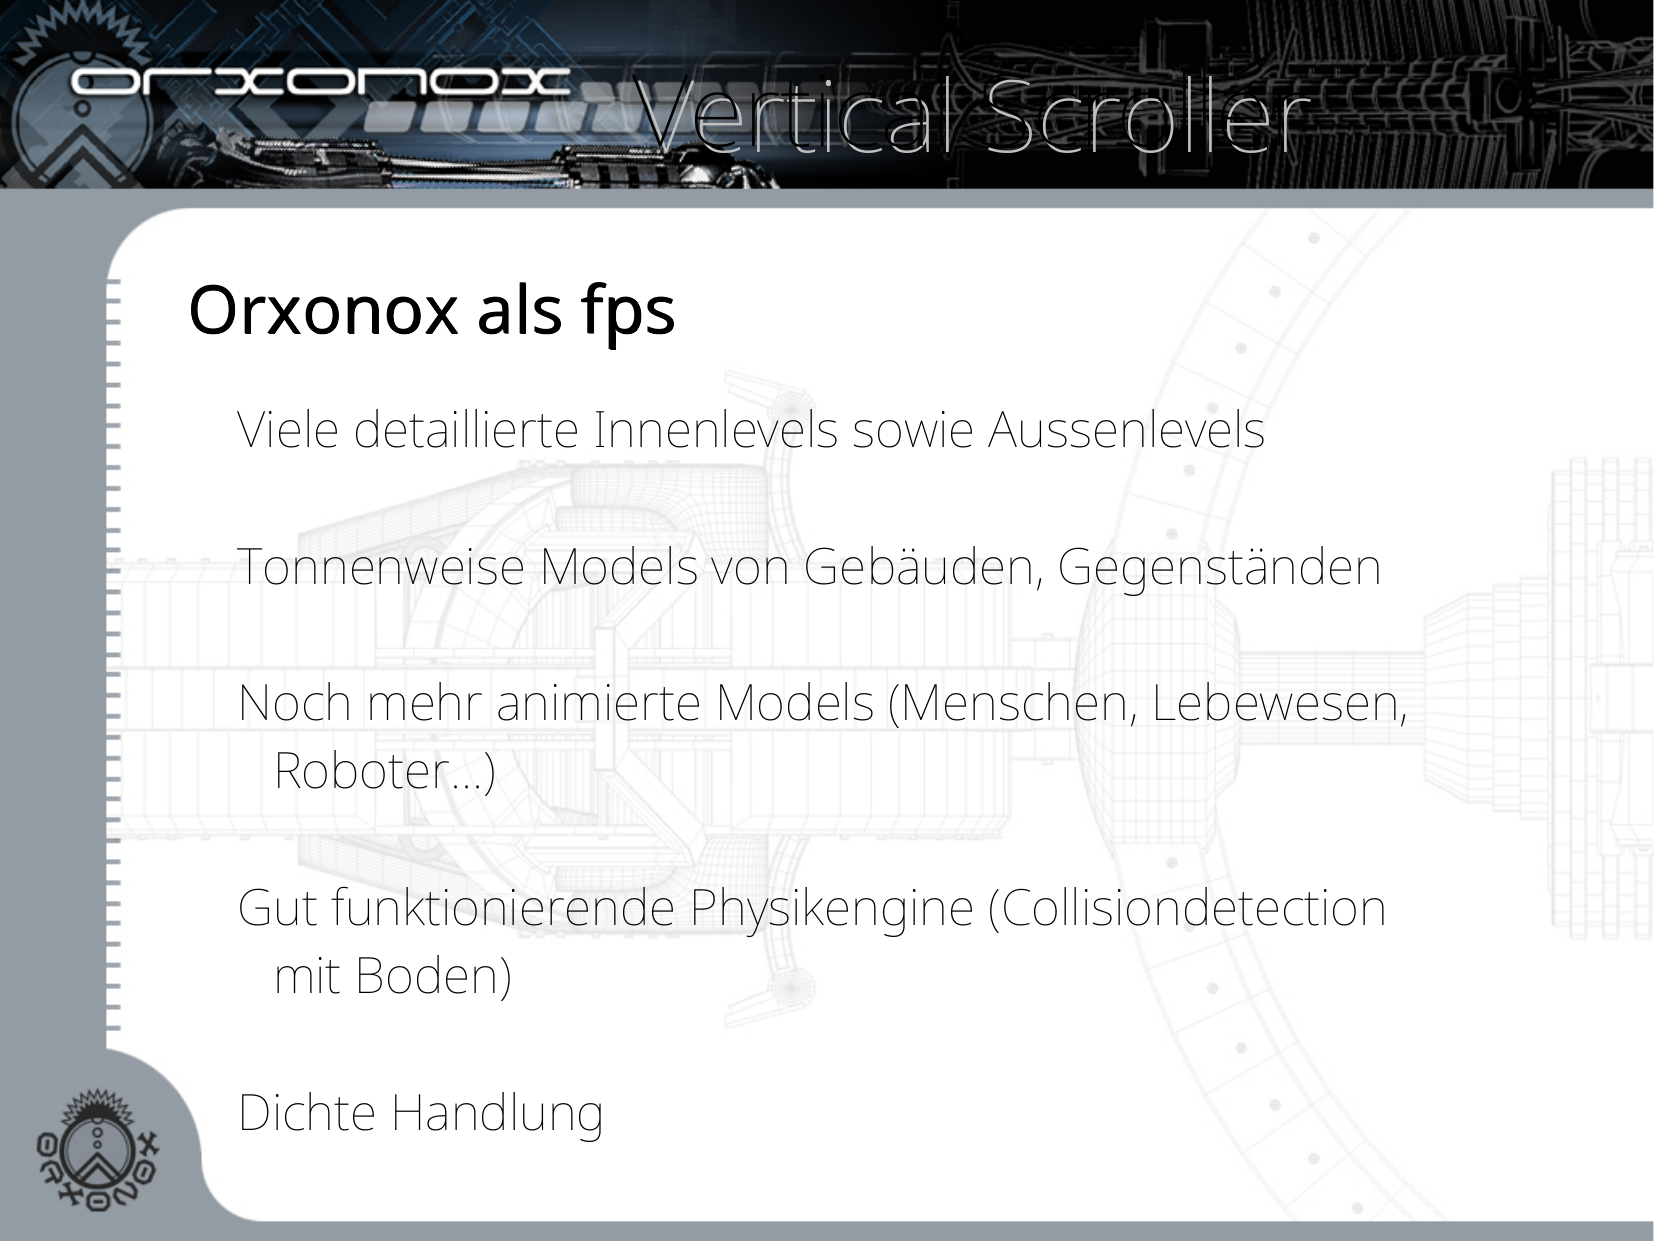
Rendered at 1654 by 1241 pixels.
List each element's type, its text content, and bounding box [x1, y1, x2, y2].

text_box Orxonox als fps [187, 262, 1538, 290]
picture [0, 0, 1654, 1241]
text_box Viele detaillierte Innenlevels sowie Aussenlevels Tonnenweise Models von Gebäuden, Gegenständen Noch mehr animierte Models (Menschen, Lebewesen, Roboter...) Gut funktionierende Physikengine (Collisiondetection mit Boden) Dichte Handlung [187, 386, 1463, 993]
text_box Vertical Scroller [582, 32, 1608, 156]
